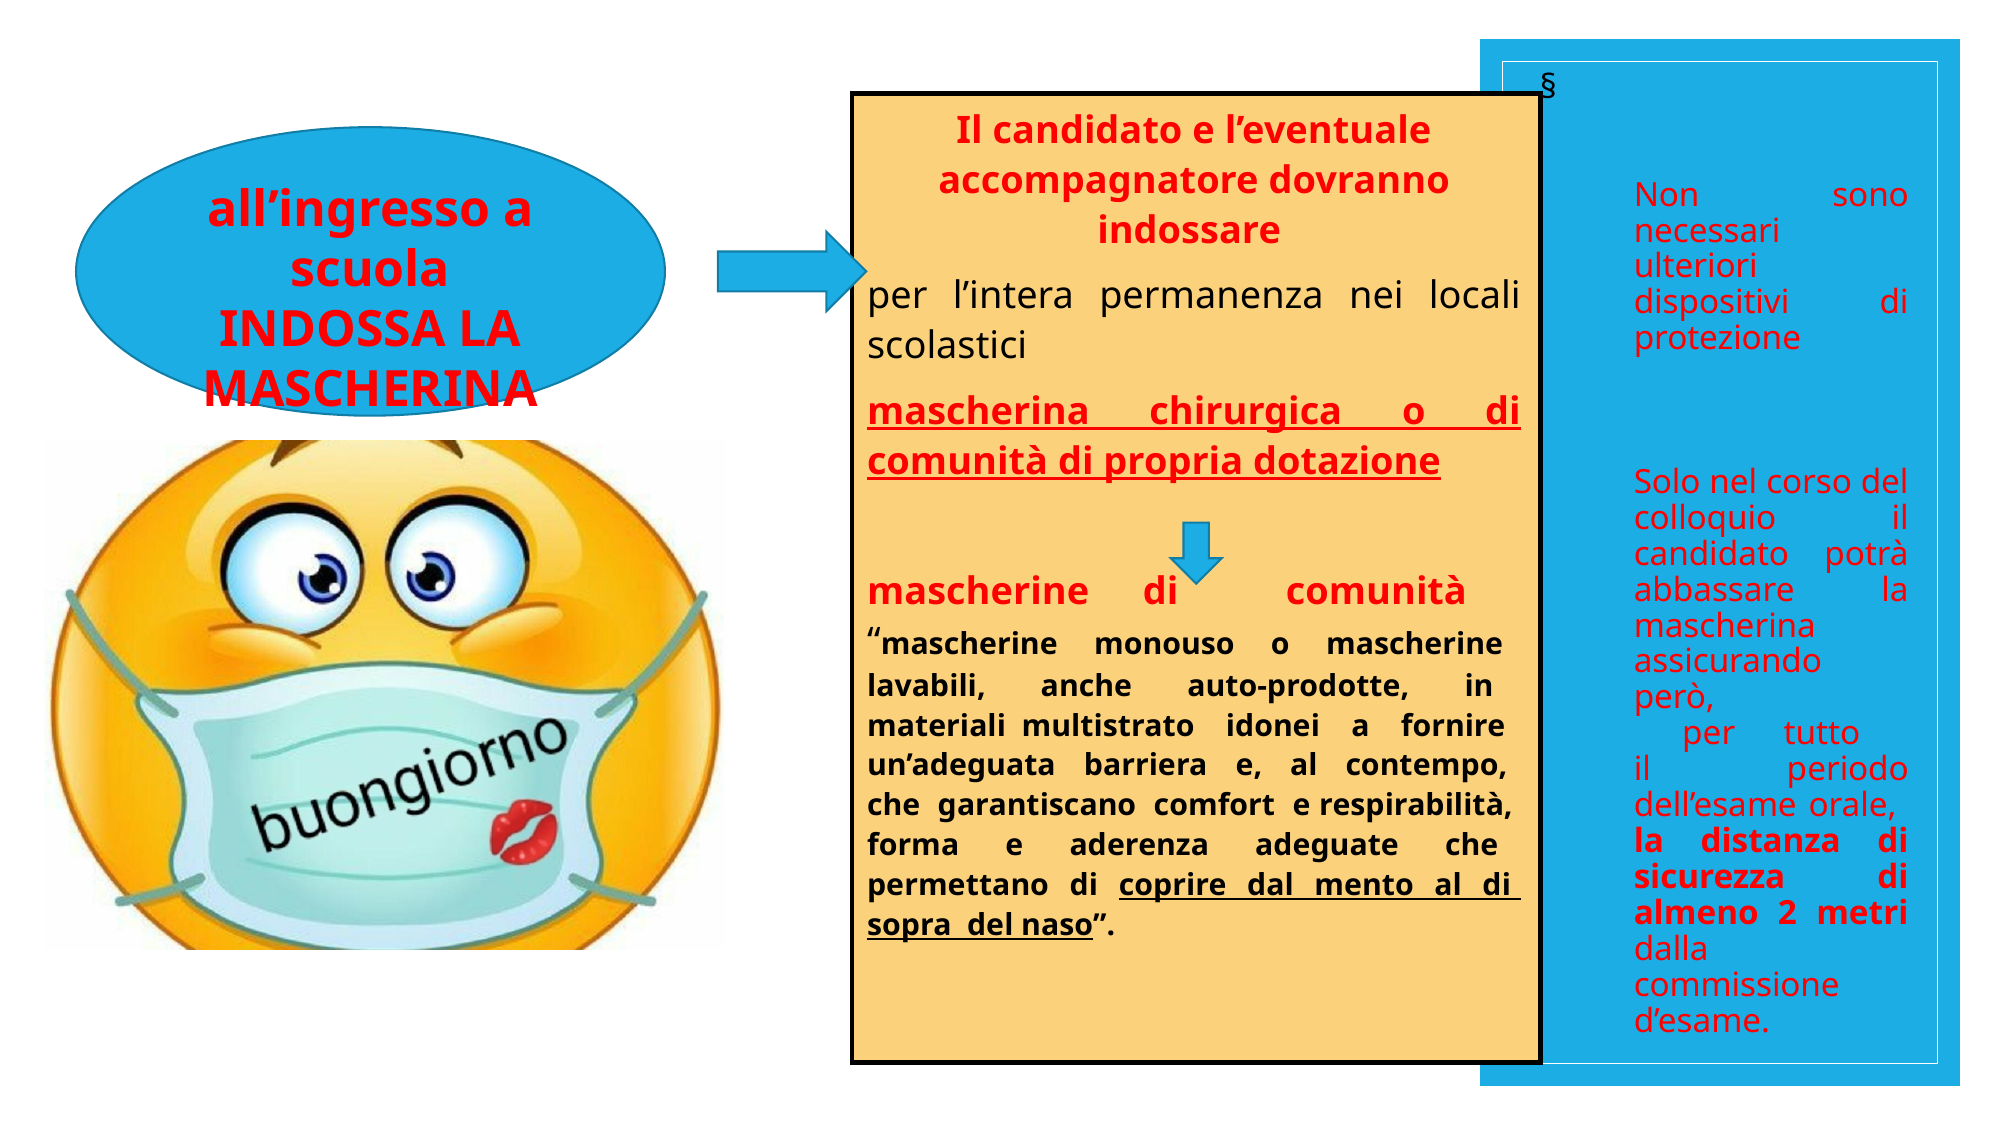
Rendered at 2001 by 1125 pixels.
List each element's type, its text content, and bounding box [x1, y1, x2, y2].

list Il candidato e l’eventuale accompagnatore dovranno indossare per l’intera permanenza nei locali scolastici mascherina chirurgica o di comunità di propria dotazione mascherine di comunità “mascherine monouso o mascherine lavabili, anche auto-prodotte, in materiali multistrato idonei a fornire un’adeguata barriera e, al contempo, che garantiscano comfort e respirabilità, forma e aderenza adeguate che permettano di coprire dal mento al di sopra del naso”. [852, 93, 1541, 1063]
picture [44, 440, 726, 950]
text_box all’ingresso a scuola INDOSSA LA MASCHERINA [76, 127, 665, 416]
title Non sono necessari ulteriori dispositivi di protezione Solo nel corso del colloquio il candidato potrà abbassare la mascherina assicurando però, per tutto il periodo dell’esame orale, la distanza di sicurezza di almeno 2 metri dalla commissione d’esame. [1524, 62, 1924, 850]
text_box [717, 231, 867, 312]
text_box [1170, 522, 1222, 584]
